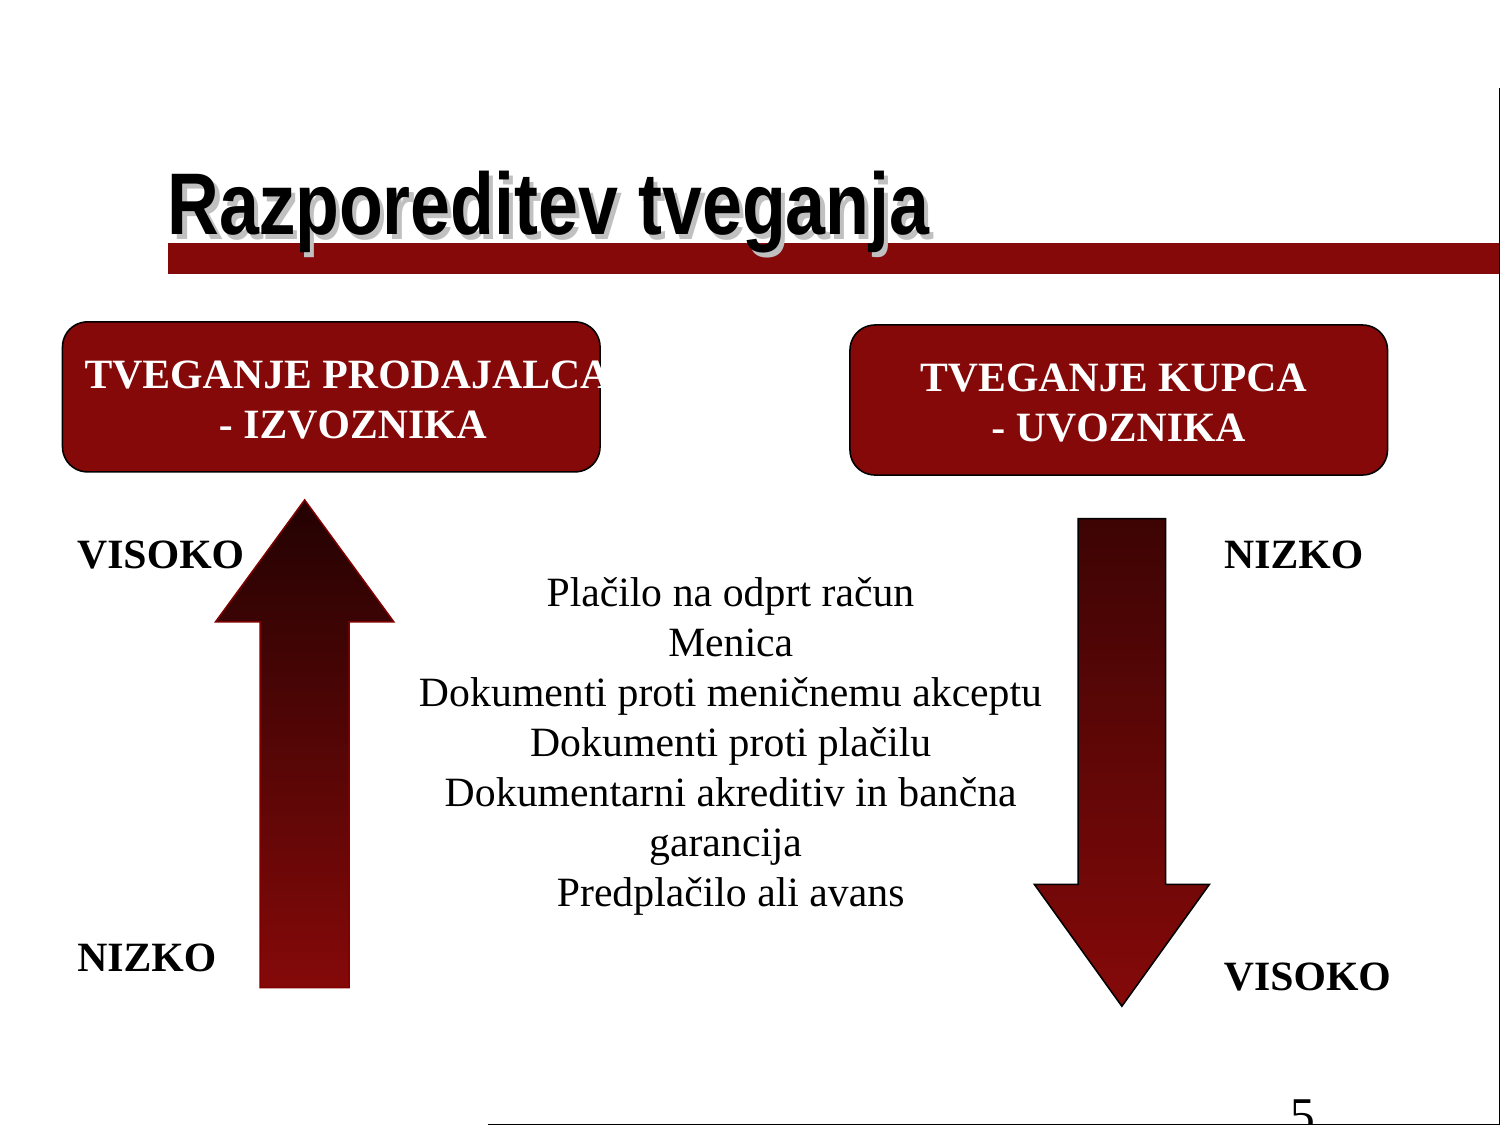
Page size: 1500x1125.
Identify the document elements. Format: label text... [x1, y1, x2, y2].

text_box TVEGANJE PRODAJALCA - IZVOZNIKA [62, 321, 601, 472]
text_box VISOKO [62, 518, 260, 585]
text_box NIZKO [1209, 518, 1379, 585]
text_box [215, 499, 393, 988]
text_box NIZKO [62, 922, 232, 988]
title Razporeditev tveganja [153, 125, 1429, 276]
text_box Plačilo na odprt račun Menica Dokumenti proti meničnemu akceptu Dokumenti proti plačilu Dokumentarni akreditiv in bančna garancija Predplačilo ali avans [393, 557, 1068, 923]
text_box [1062, 518, 1210, 1007]
text_box VISOKO [1209, 941, 1407, 1007]
text_box TVEGANJE KUPCA - UVOZNIKA [849, 324, 1388, 476]
